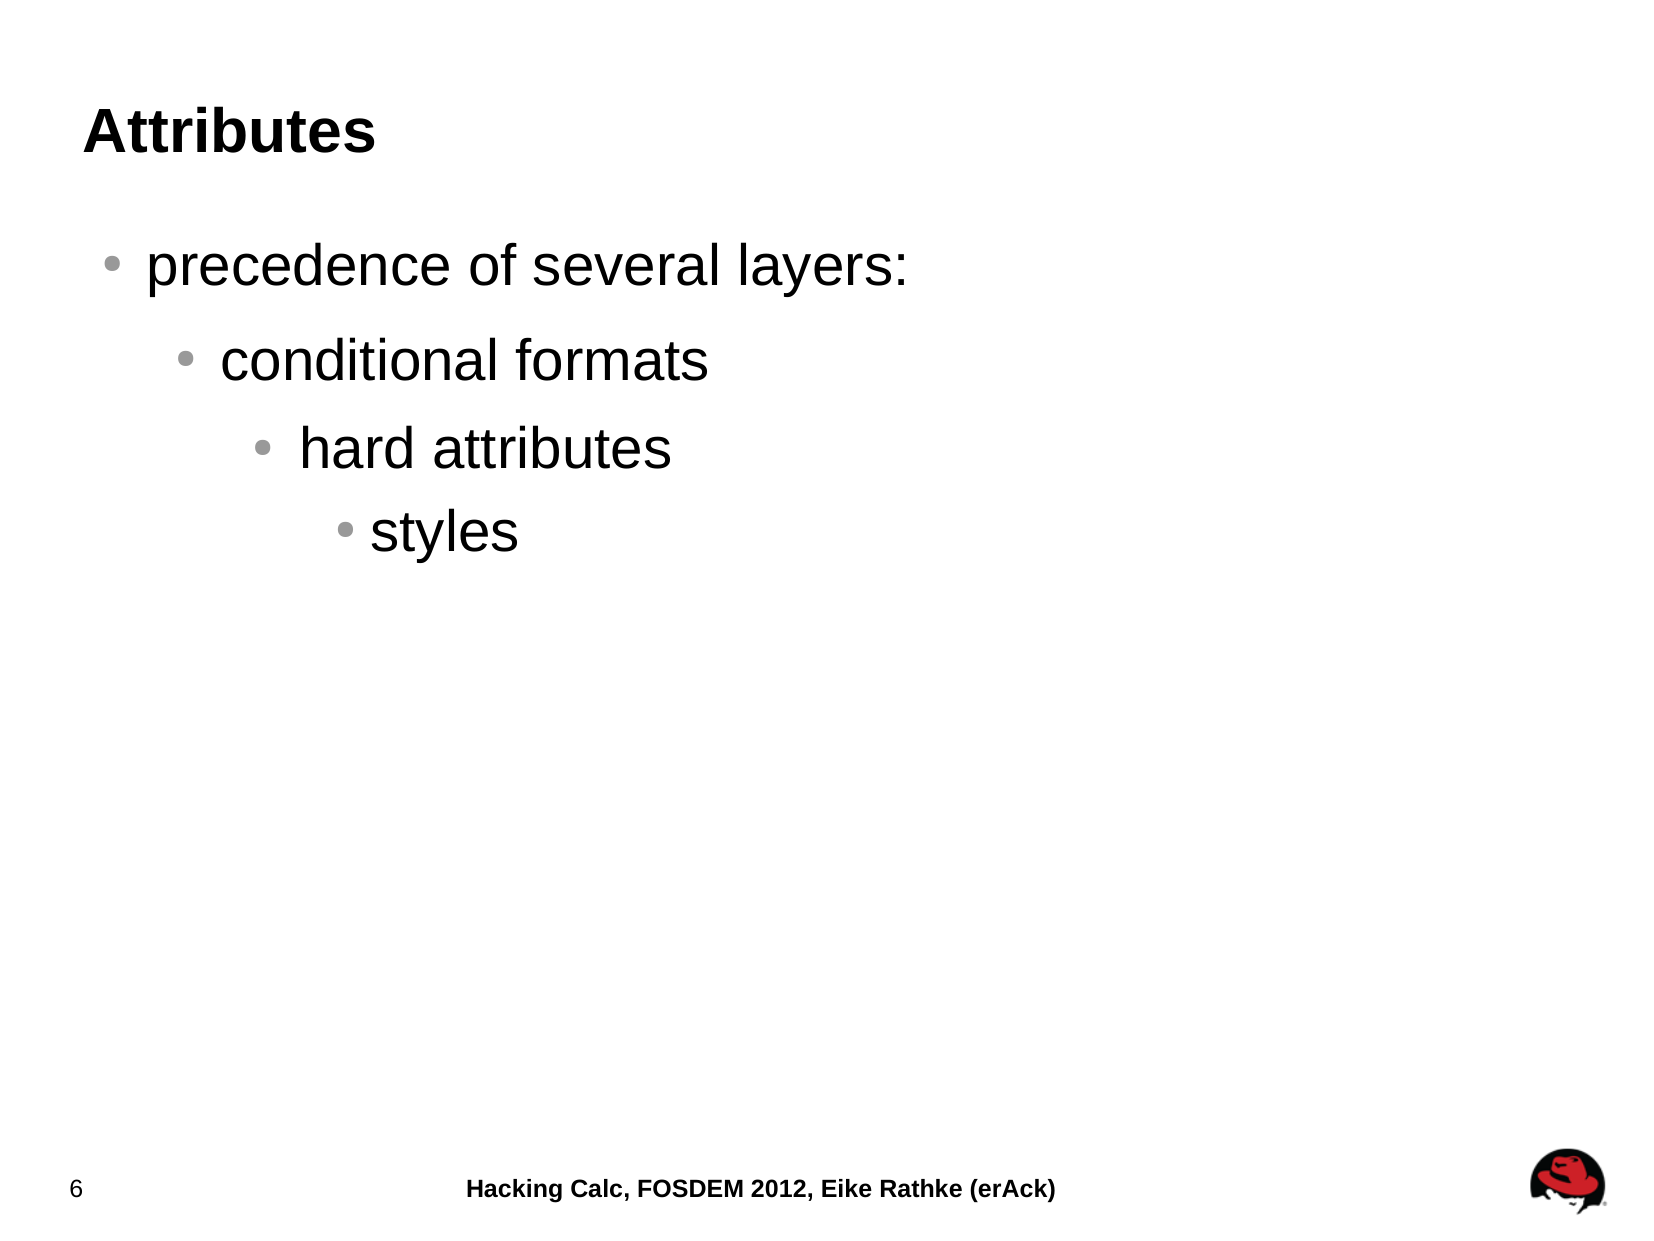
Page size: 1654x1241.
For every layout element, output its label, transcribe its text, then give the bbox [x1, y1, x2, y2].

title Attributes [82, 37, 1571, 226]
list precedence of several layers: conditional formats hard attributes styles [86, 232, 1576, 1027]
picture [1529, 1146, 1613, 1224]
